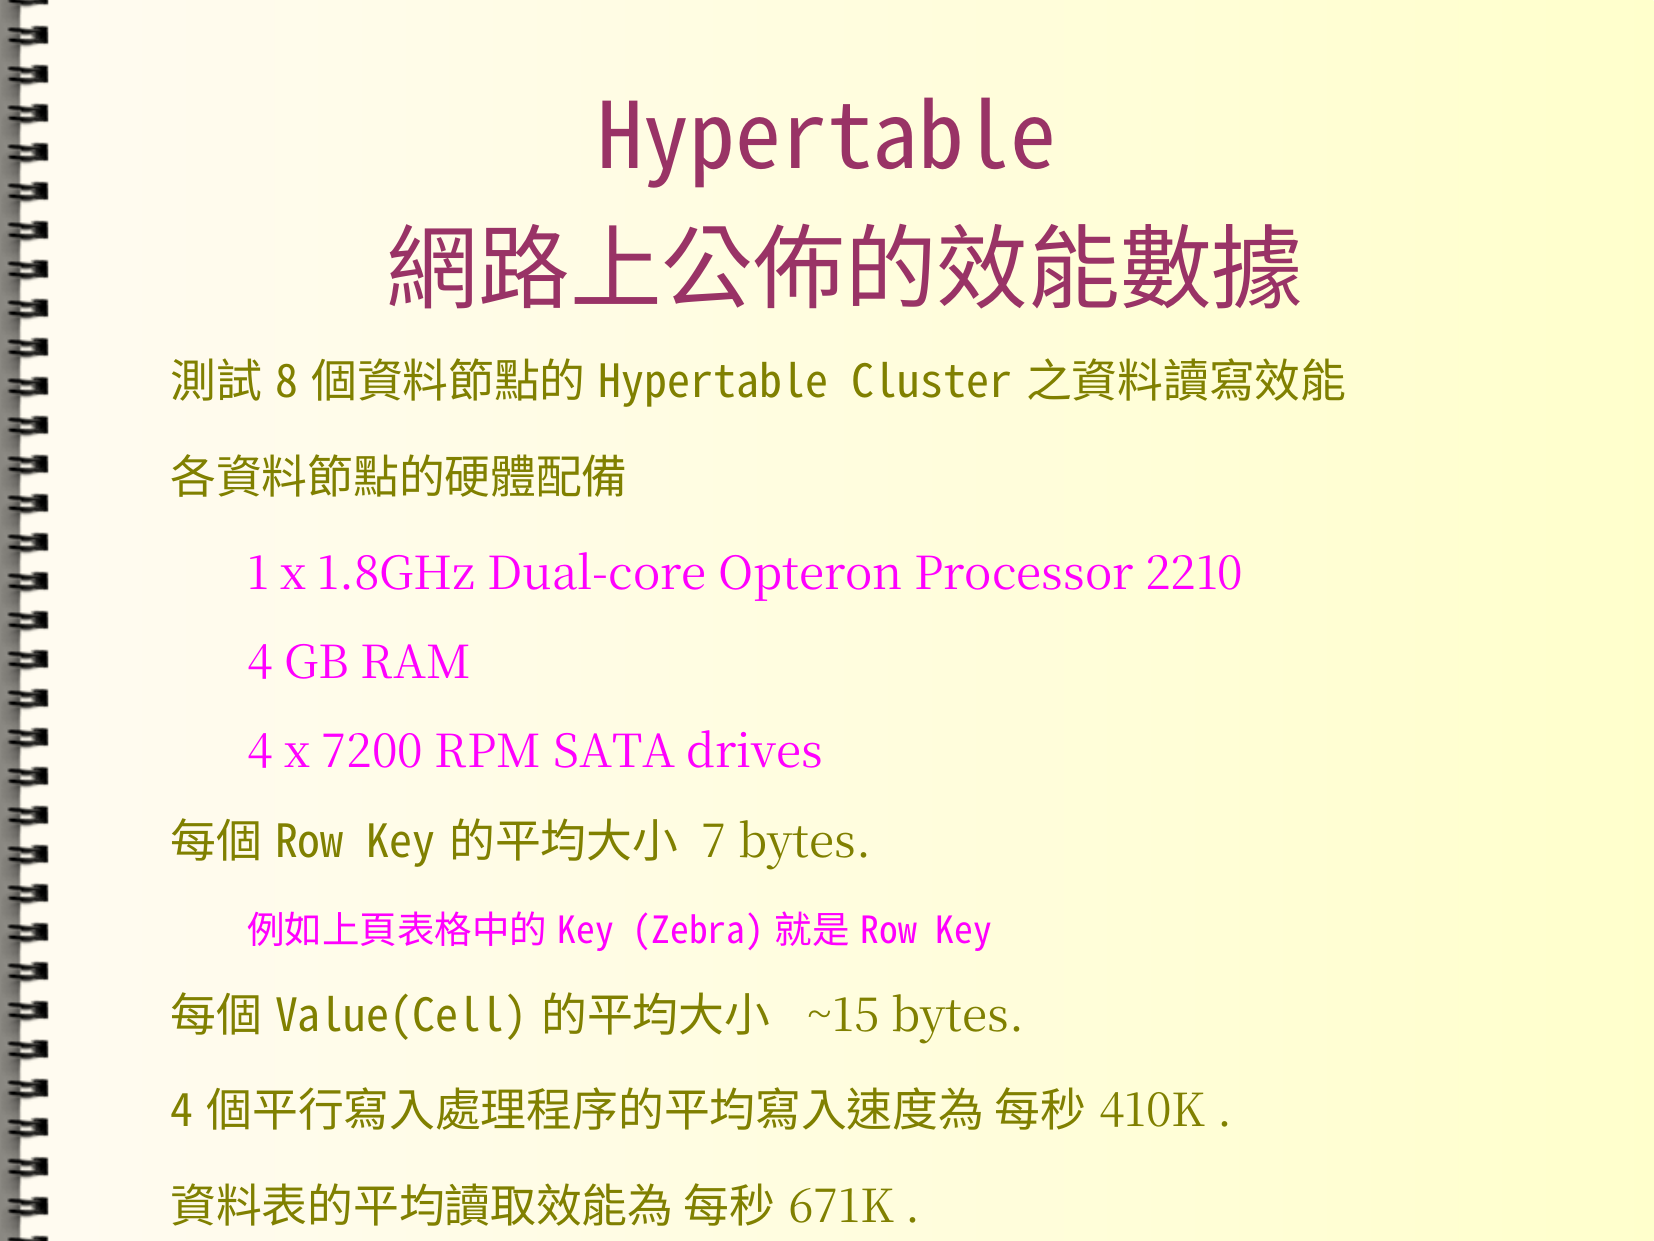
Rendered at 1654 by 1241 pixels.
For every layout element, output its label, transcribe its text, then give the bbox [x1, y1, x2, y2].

picture [0, 0, 1654, 1241]
list 測試8個資料節點的Hypertable Cluster之資料讀寫效能 各資料節點的硬體配備 1 x 1.8GHz Dual-core Opteron Processor 2210 4 GB RAM 4 x 7200 RPM SATA drives 每個Row Key的平均大小 7 bytes. 例如上頁表格中的Key (Zebra)就是Row Key 每個Value(Cell)的平均大小 ~15 bytes. 4個平行寫入處理程序的平均寫入速度為 每秒410K . 資料表的平均讀取效能為 每秒671K . [152, 344, 1534, 1211]
title Hypertable 網路上公佈的效能數據 [121, 84, 1534, 305]
